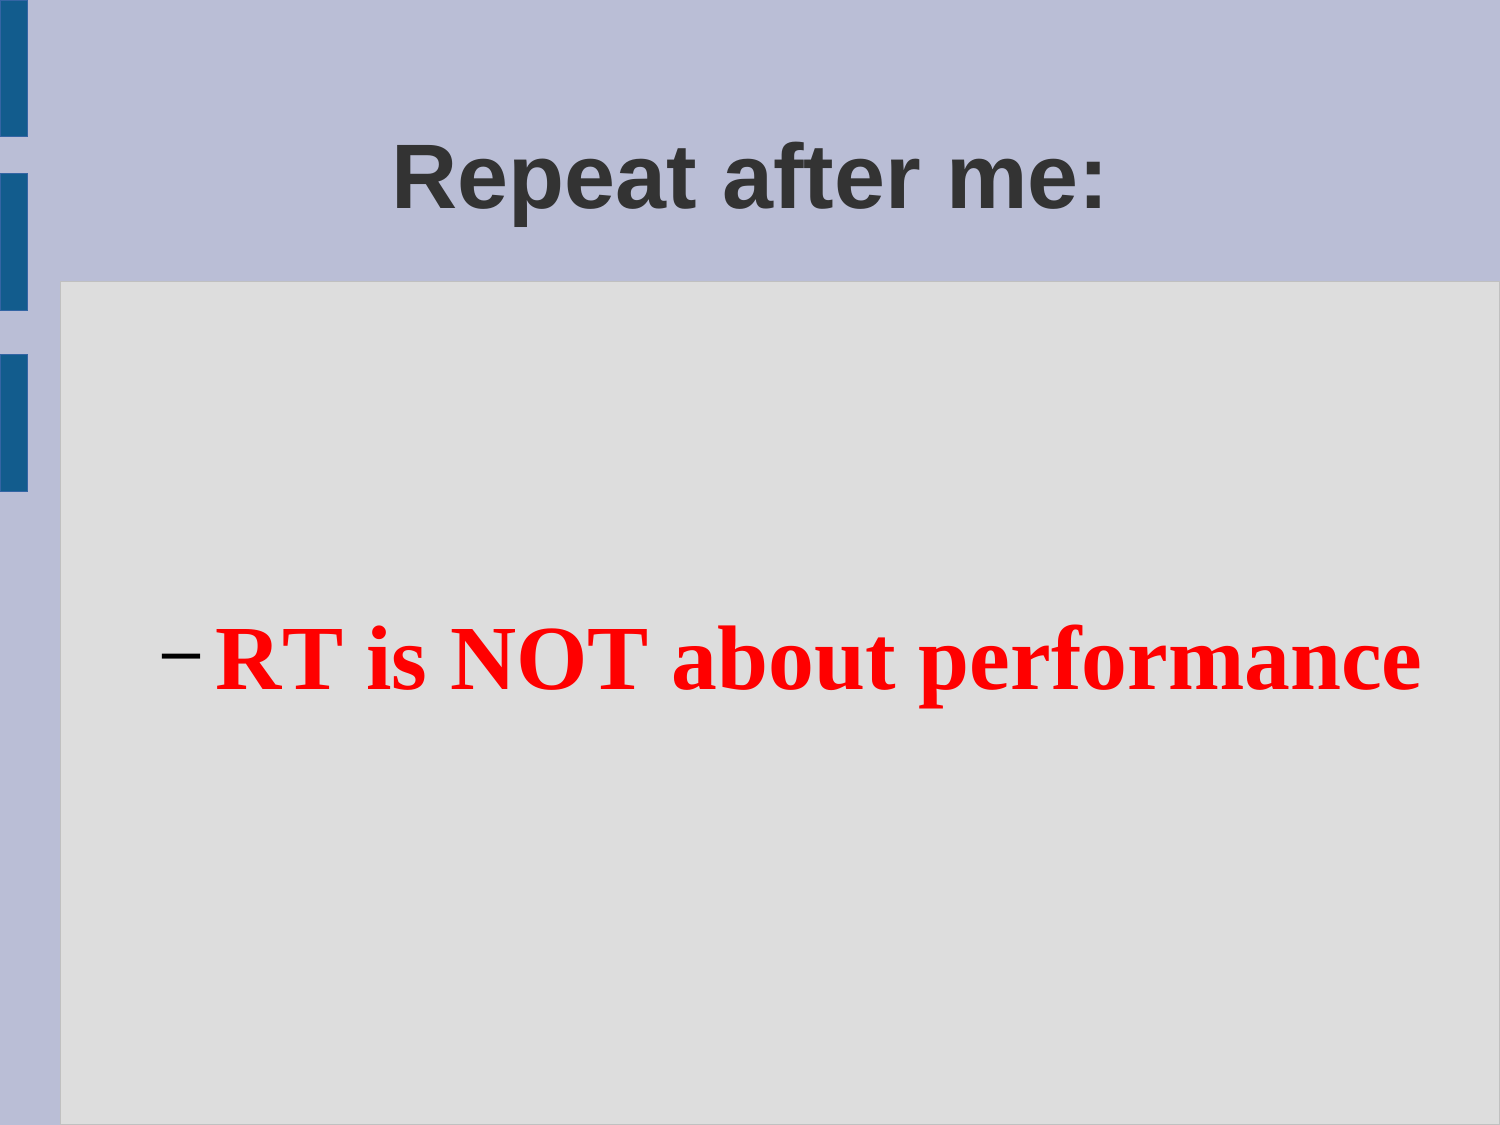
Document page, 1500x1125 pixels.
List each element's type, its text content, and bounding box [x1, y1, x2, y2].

text_box RT is NOT about performance [112, 600, 1369, 717]
title Repeat after me: [110, 82, 1392, 271]
